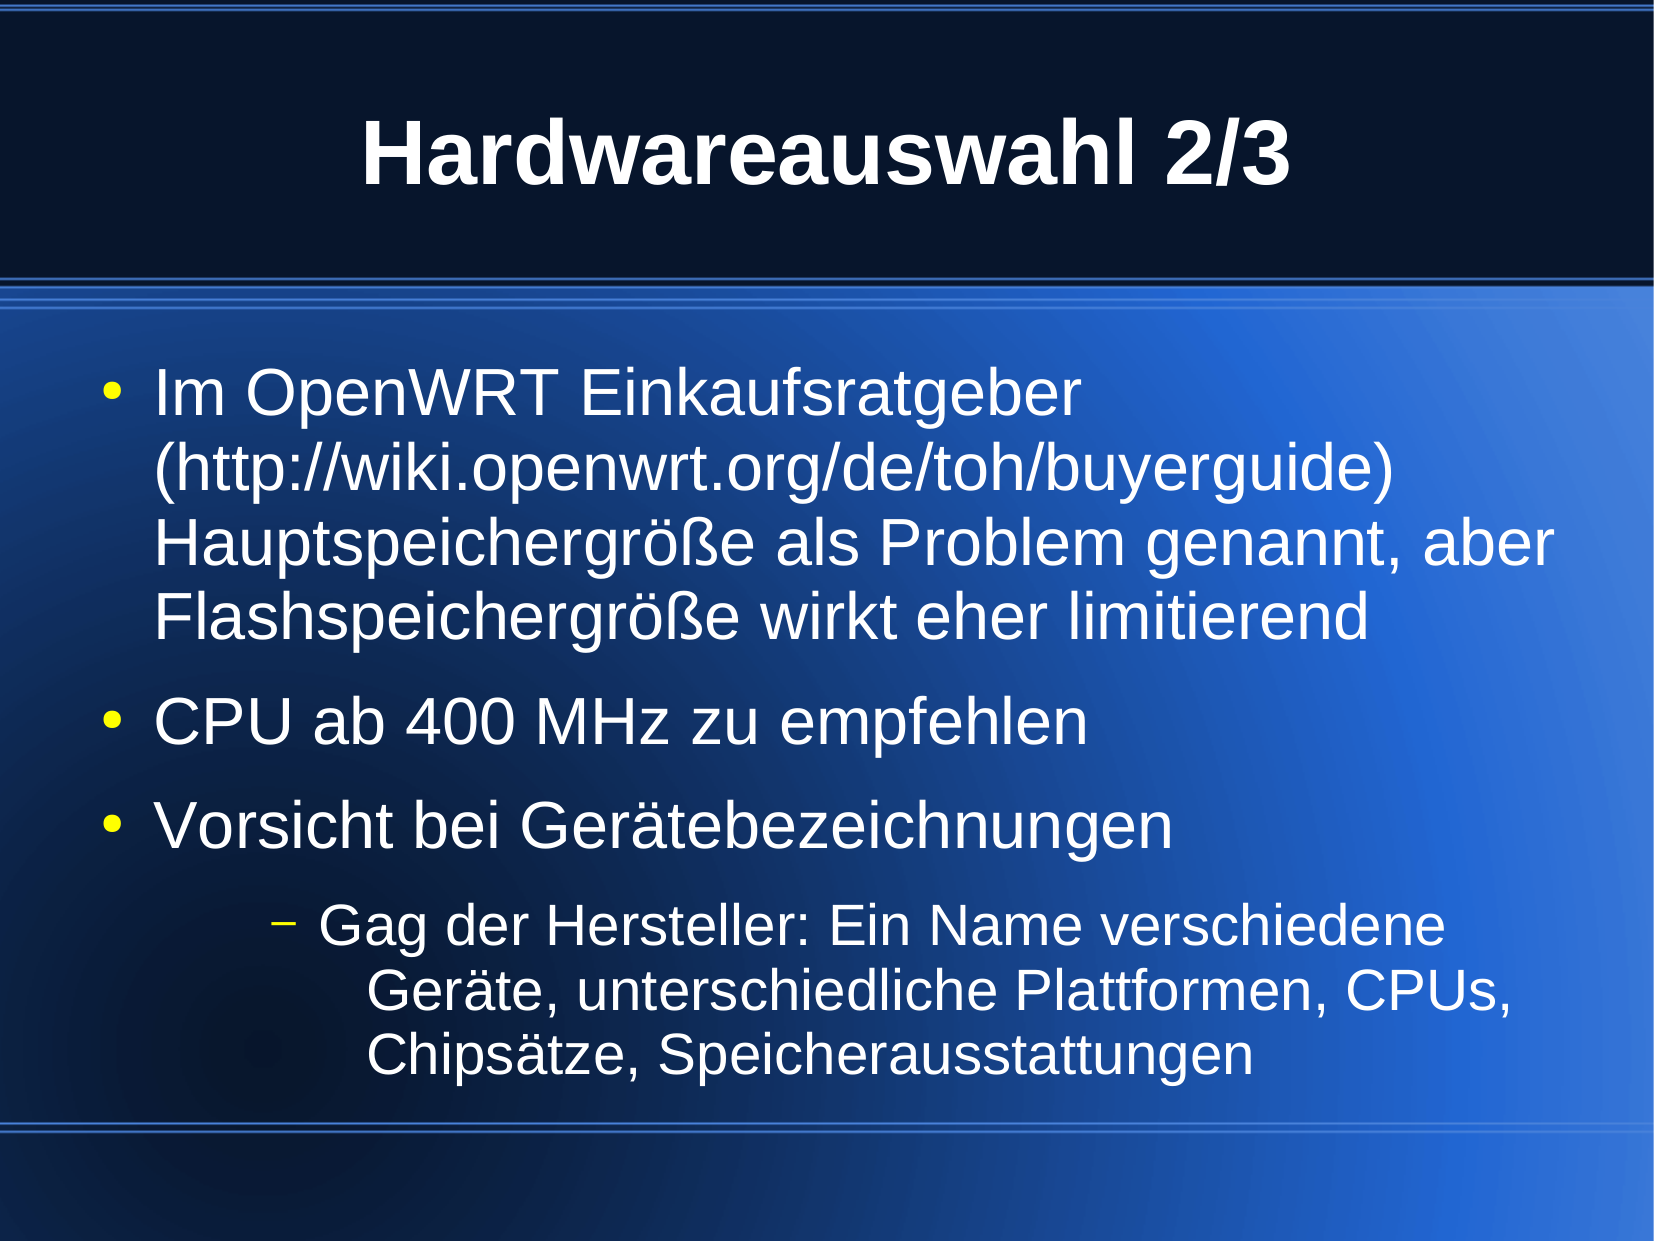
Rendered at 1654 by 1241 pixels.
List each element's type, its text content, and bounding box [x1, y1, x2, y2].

picture [0, 0, 1654, 1241]
list Im OpenWRT Einkaufsratgeber (http://wiki.openwrt.org/de/toh/buyerguide) Hauptspeichergröße als Problem genannt, aber Flashspeichergröße wirkt eher limitierend CPU ab 400 MHz zu empfehlen Vorsicht bei Gerätebezeichnungen Gag der Hersteller: Ein Name verschiedene Geräte, unterschiedliche Plattformen, CPUs, Chipsätze, Speicherausstattungen [82, 355, 1571, 1159]
title Hardwareauswahl 2/3 [82, 56, 1571, 250]
